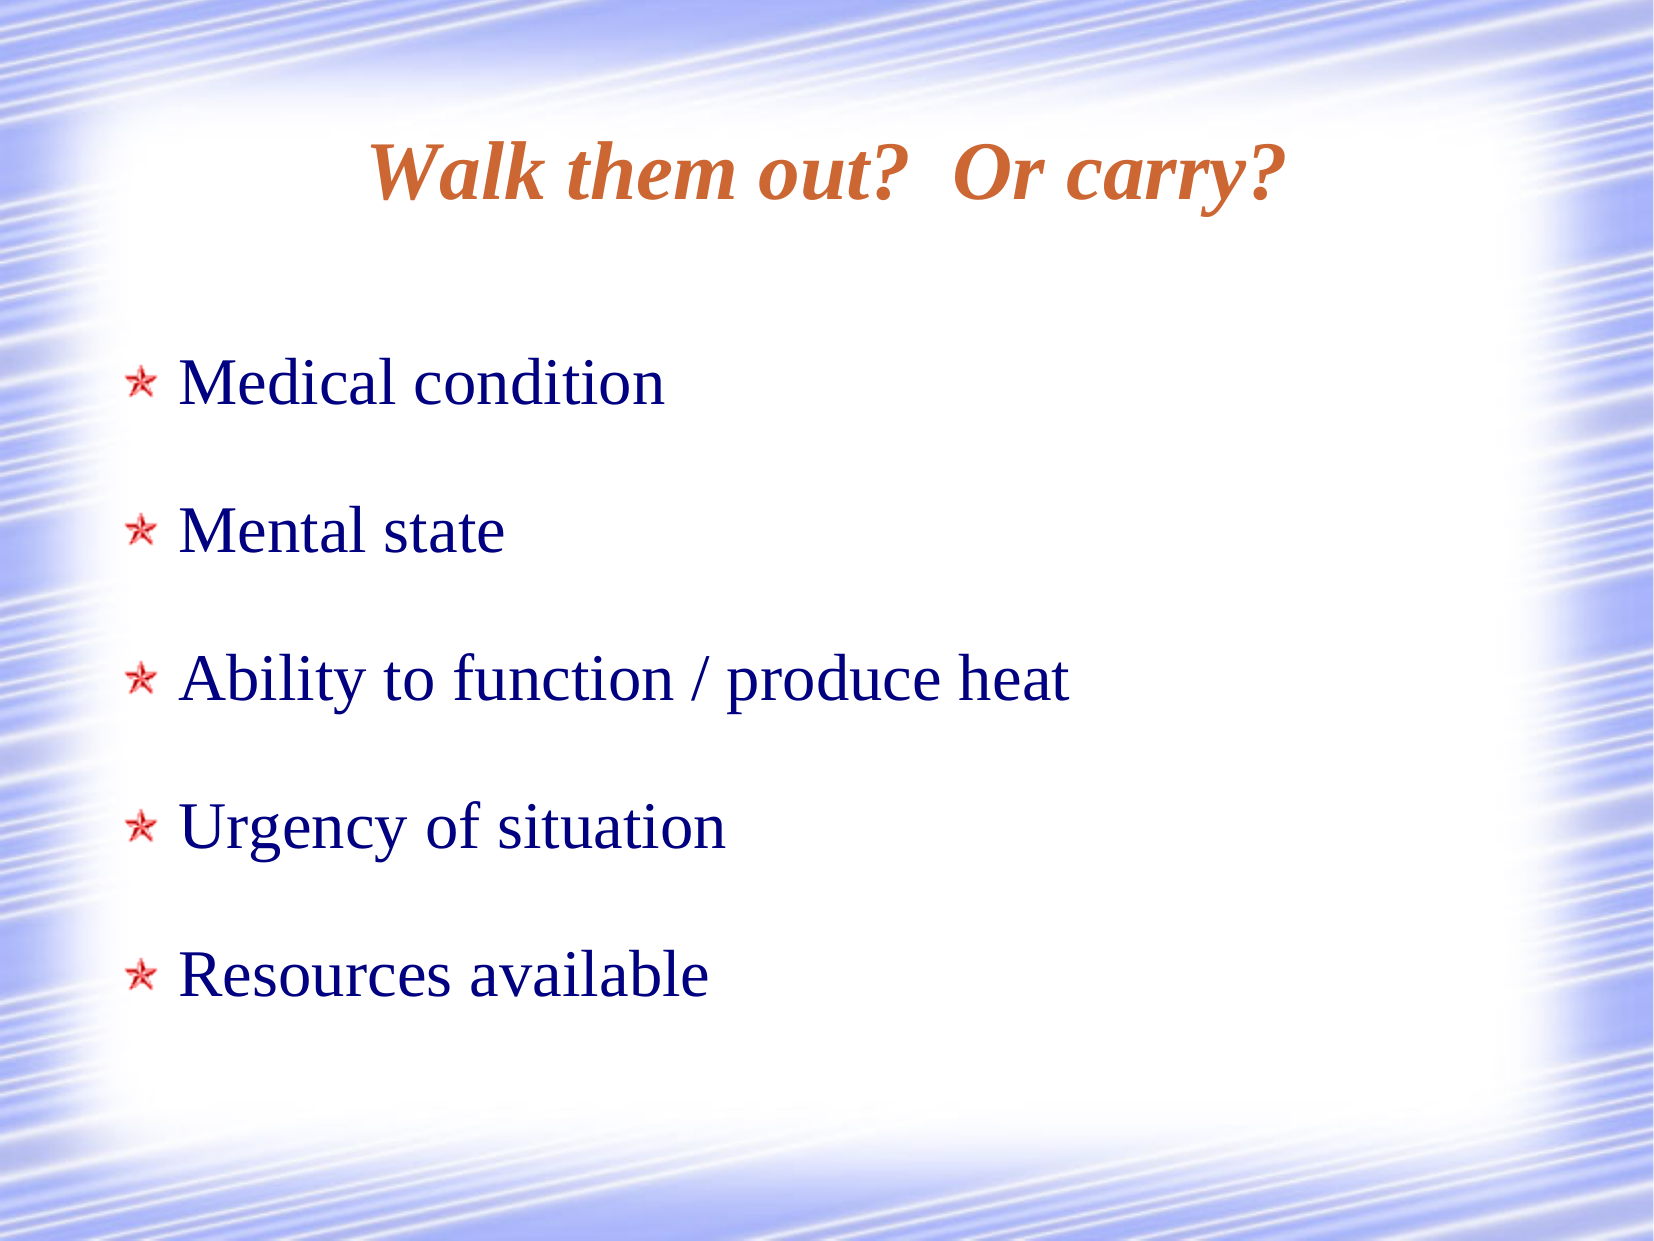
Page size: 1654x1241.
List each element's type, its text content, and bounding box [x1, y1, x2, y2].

picture [0, 0, 1654, 1241]
list Medical condition Mental state Ability to function / produce heat Urgency of situation Resources available [121, 344, 1534, 1065]
title Walk them out? Or carry? [121, 67, 1534, 275]
